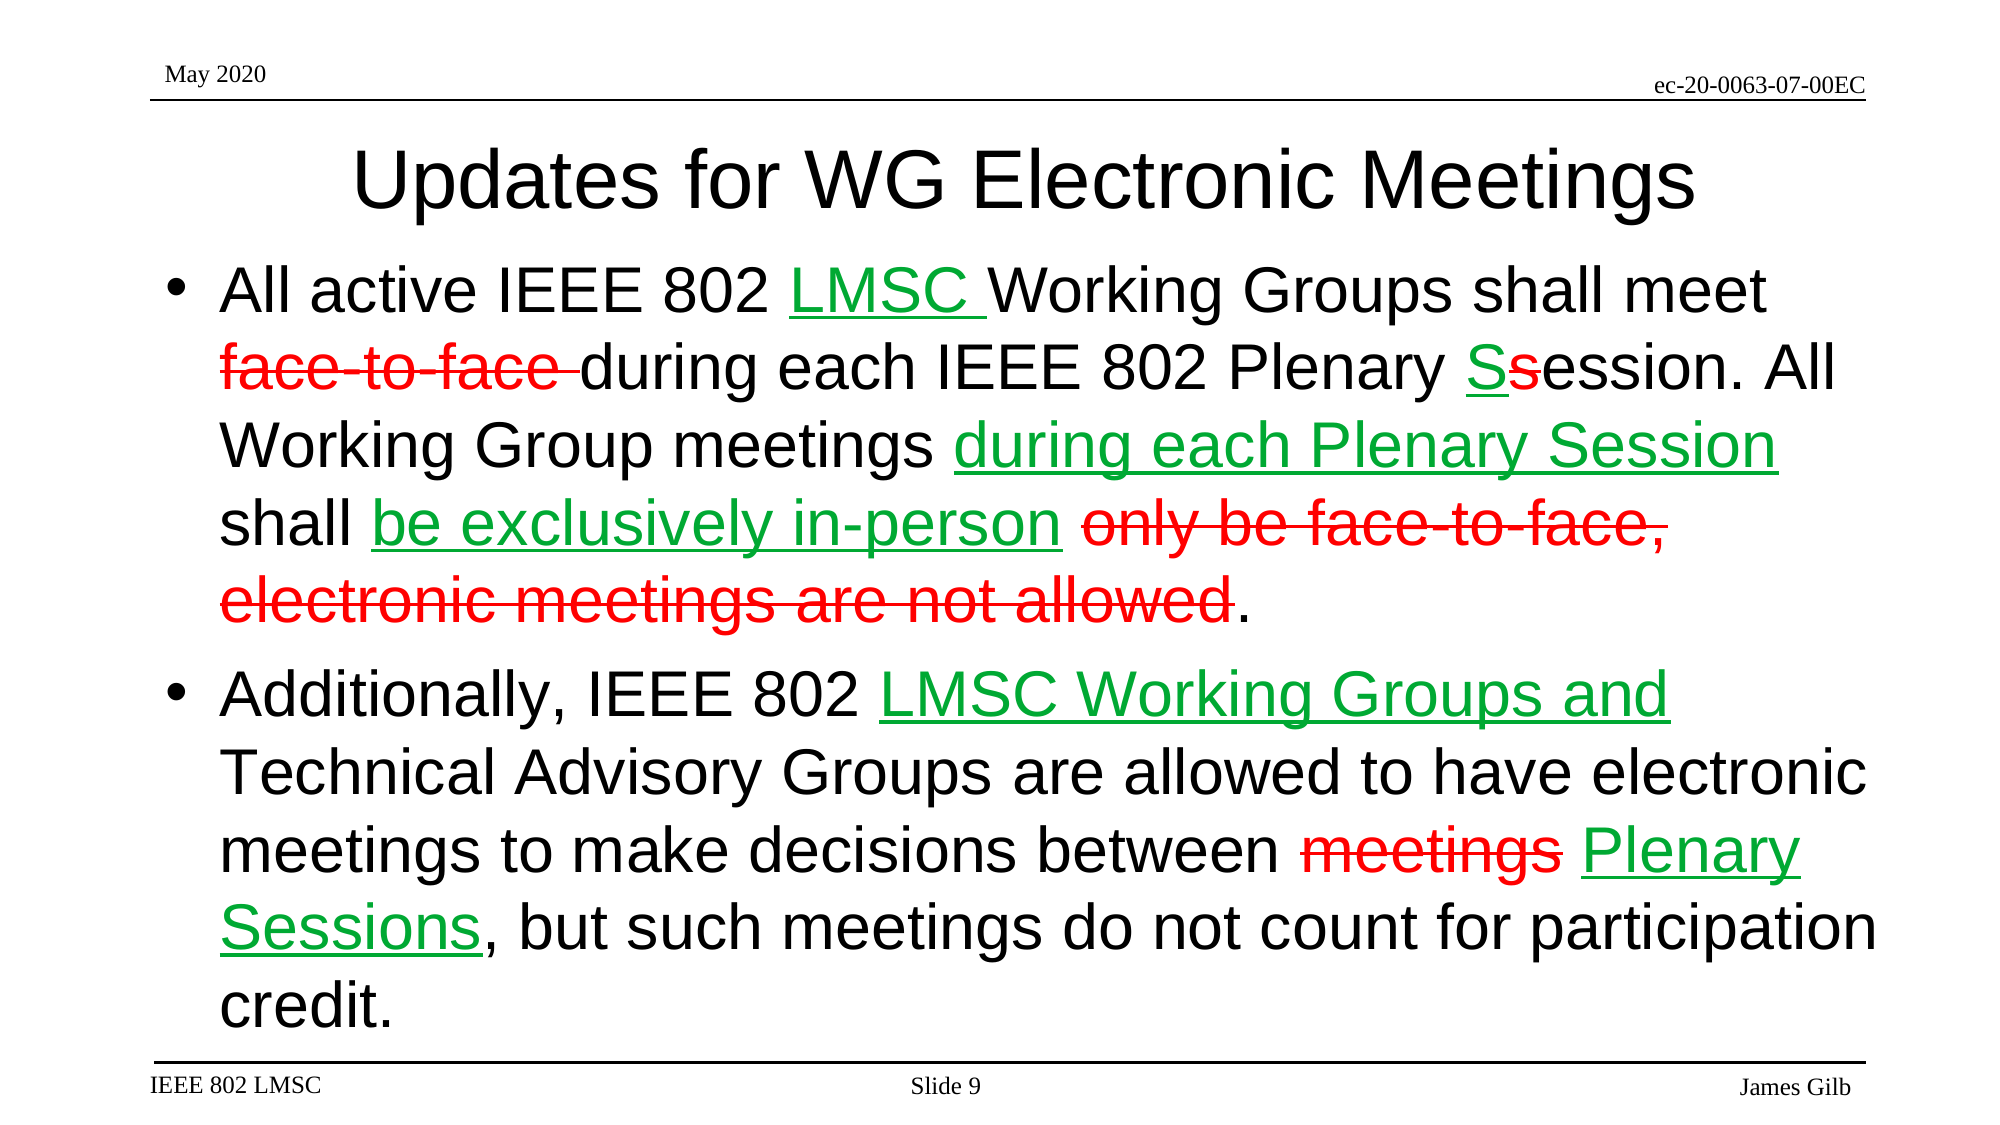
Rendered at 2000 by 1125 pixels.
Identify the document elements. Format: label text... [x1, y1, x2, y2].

title Updates for WG Electronic Meetings [149, 112, 1900, 238]
list All active IEEE 802 LMSC Working Groups shall meet face-to-face during each IEEE 802 Plenary Ssession. All Working Group meetings during each Plenary Session shall be exclusively in-person only be face-to-face, electronic meetings are not allowed. Additionally, IEEE 802 LMSC Working Groups and Technical Advisory Groups are allowed to have electronic meetings to make decisions between meetings Plenary Sessions, but such meetings do not count for participation credit. [150, 239, 1900, 1051]
